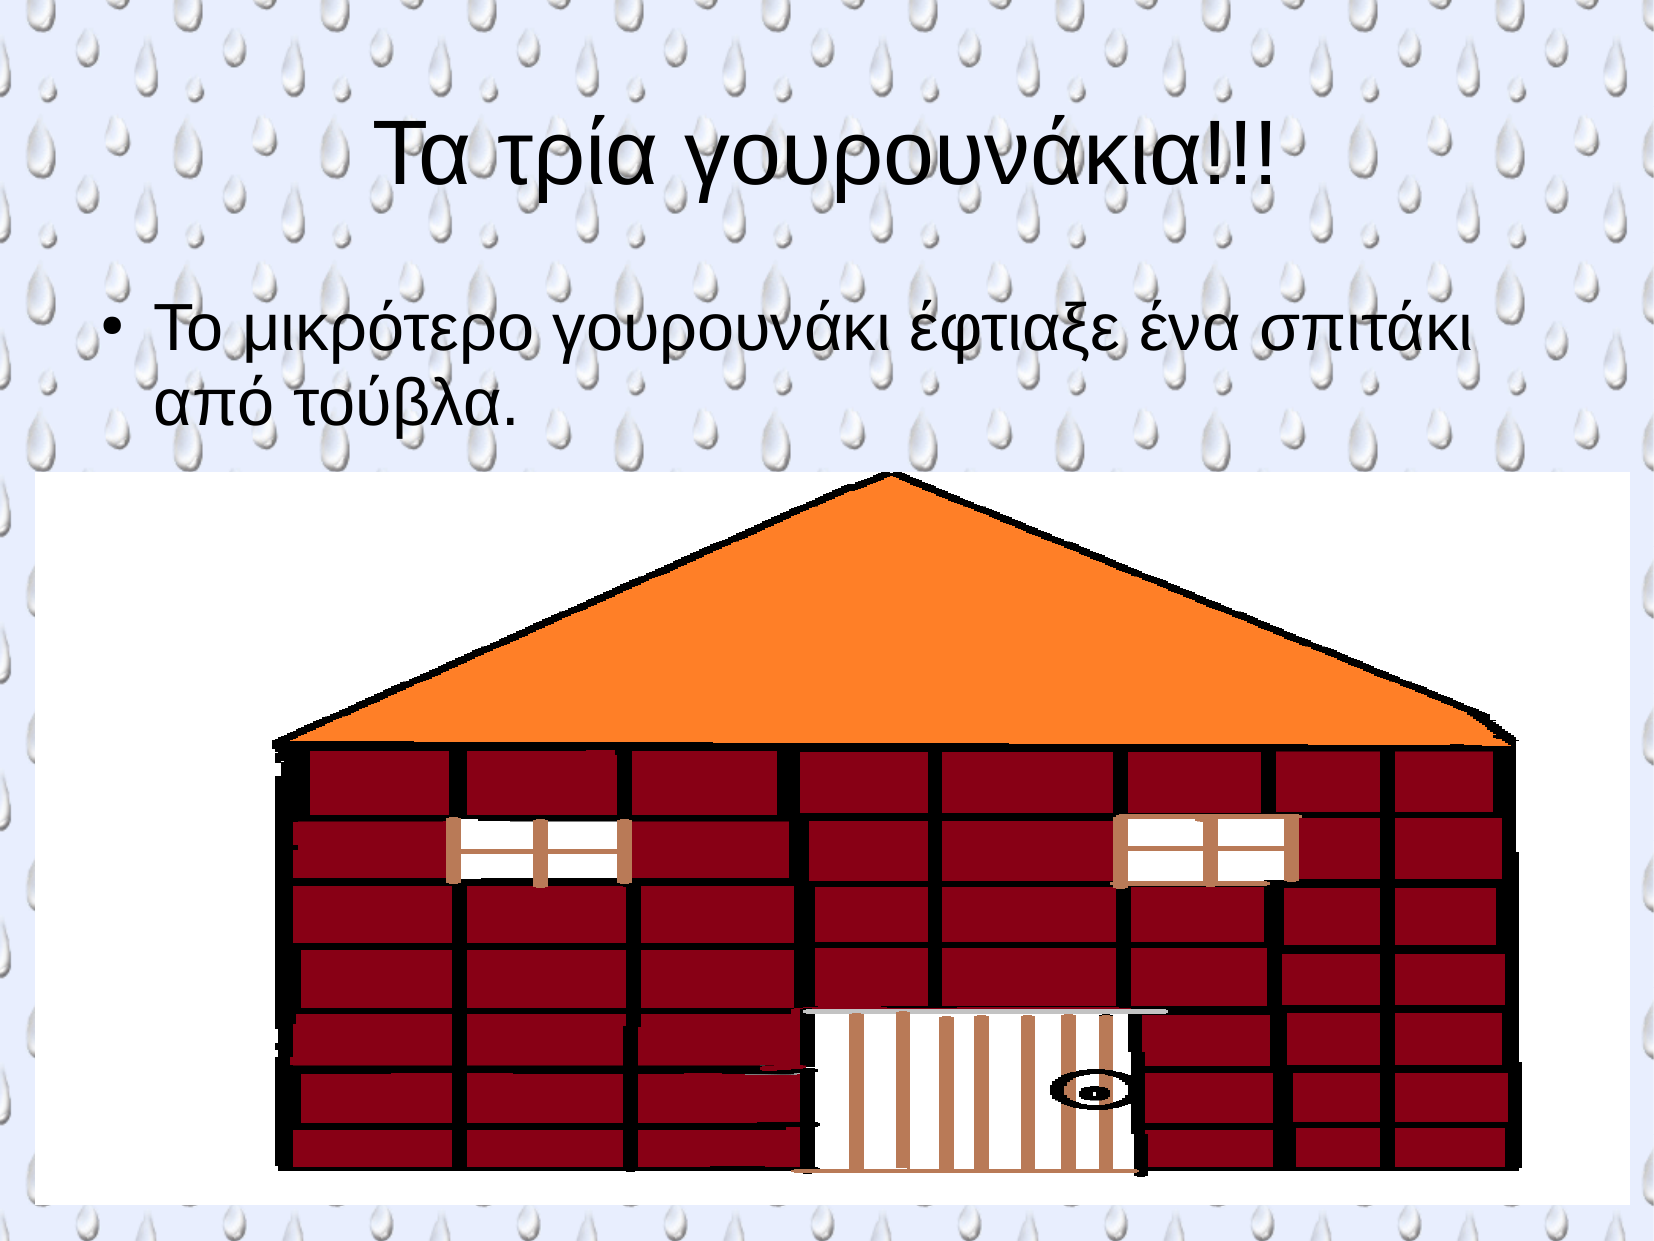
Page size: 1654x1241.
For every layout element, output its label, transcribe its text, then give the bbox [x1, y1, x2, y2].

picture [0, 0, 1654, 1241]
list Το μικρότερο γουρουνάκι έφτιαξε ένα σπιτάκι από τούβλα. [82, 290, 1538, 472]
title Τα τρία γουρουνάκια!!! [82, 49, 1571, 257]
